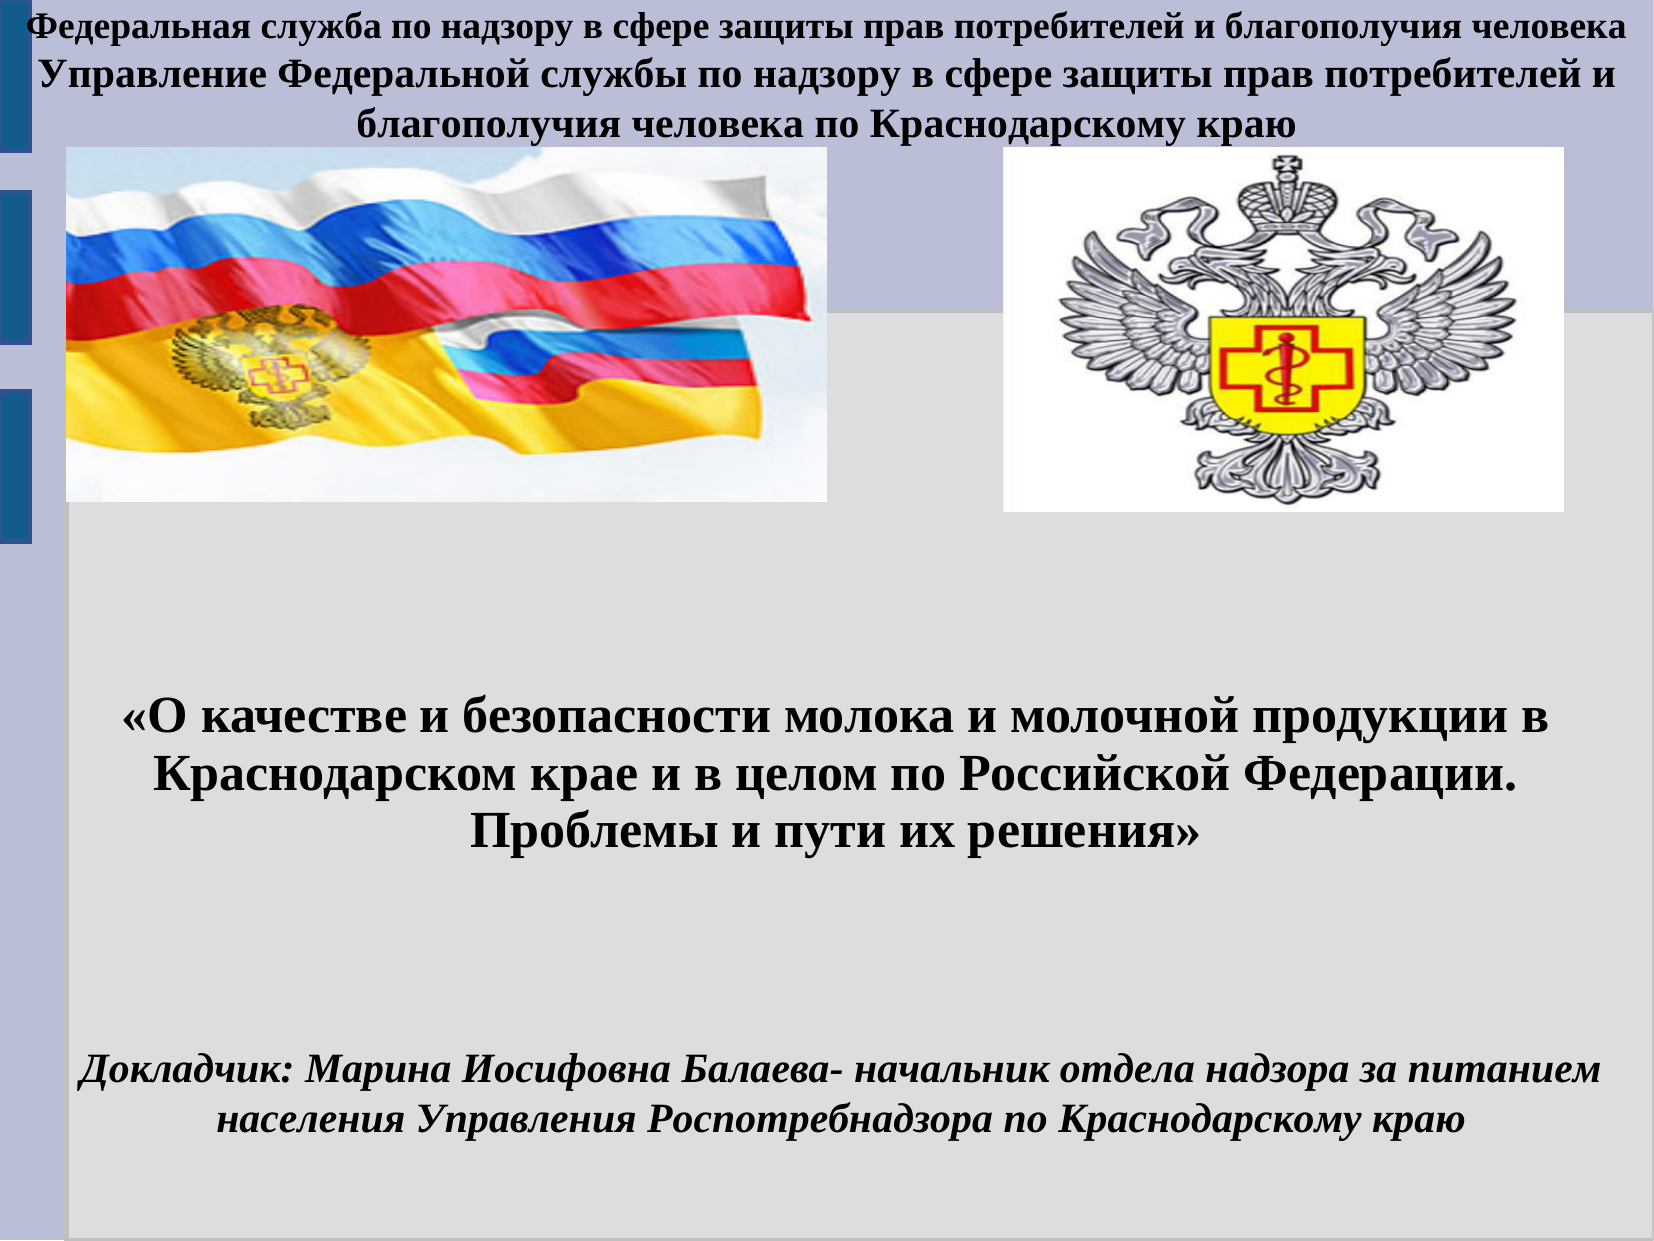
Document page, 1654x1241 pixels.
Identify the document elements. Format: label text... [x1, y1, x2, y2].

title Федеральная служба по надзору в сфере защиты прав потребителей и благополучия человека Управление Федеральной службы по надзору в сфере защиты прав потребителей и благополучия человека по Краснодарскому краю [0, 0, 1654, 148]
picture [66, 147, 827, 502]
list Докладчик: Марина Иосифовна Балаева- начальник отдела надзора за питанием населения Управления Роспотребнадзора по Краснодарскому краю [59, 1040, 1625, 1182]
text_box «О качестве и безопасности молока и молочной продукции в Краснодарском крае и в целом по Российской Федерации. Проблемы и пути их решения» [88, 679, 1583, 871]
picture [1003, 147, 1564, 512]
